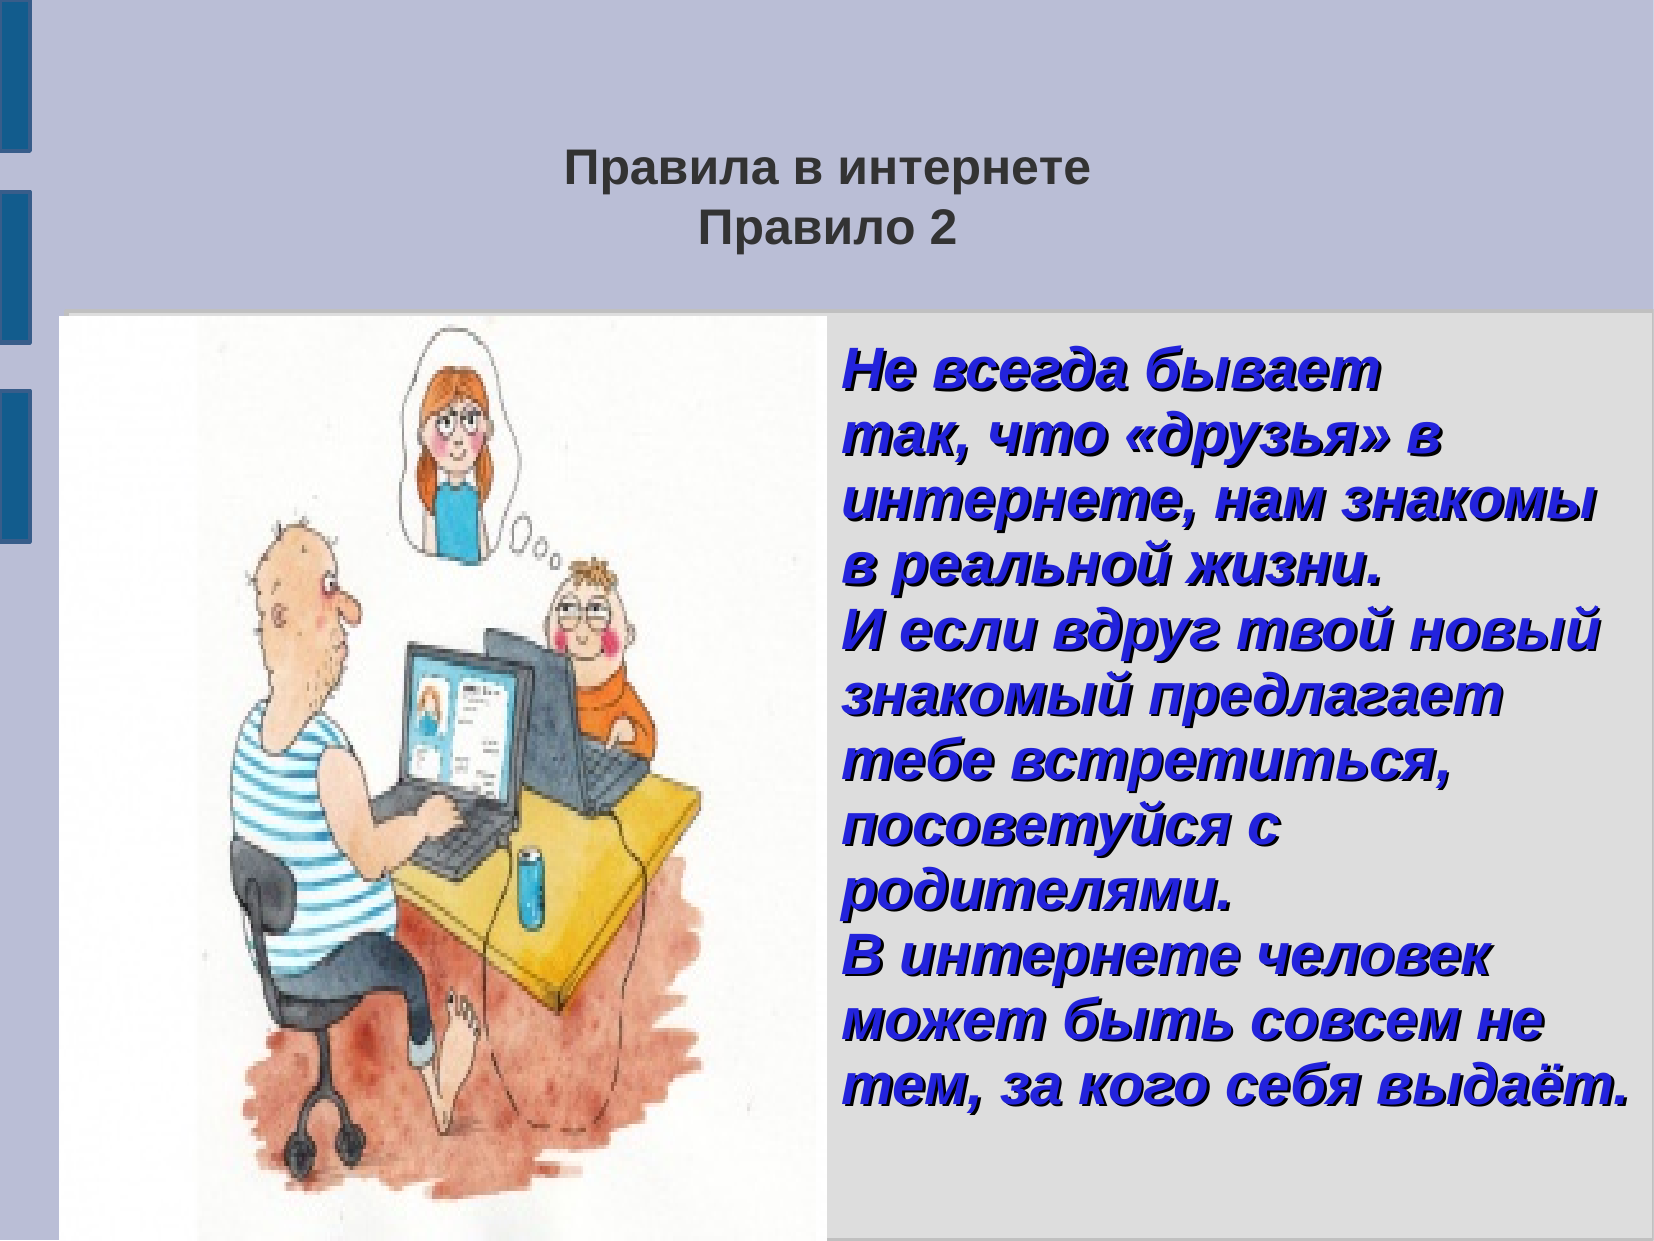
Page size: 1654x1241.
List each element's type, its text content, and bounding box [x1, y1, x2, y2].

picture [59, 316, 827, 1241]
title Правила в интернете Правило 2 [121, 91, 1534, 299]
text_box Не всегда бывает так, что «друзья» в интернете, нам знакомы в реальной жизни. И если вдруг твой новый знакомый предлагает тебе встретиться, посоветуйся с родителями. В интернете человек может быть совсем не тем, за кого себя выдаёт. [826, 328, 1654, 1211]
